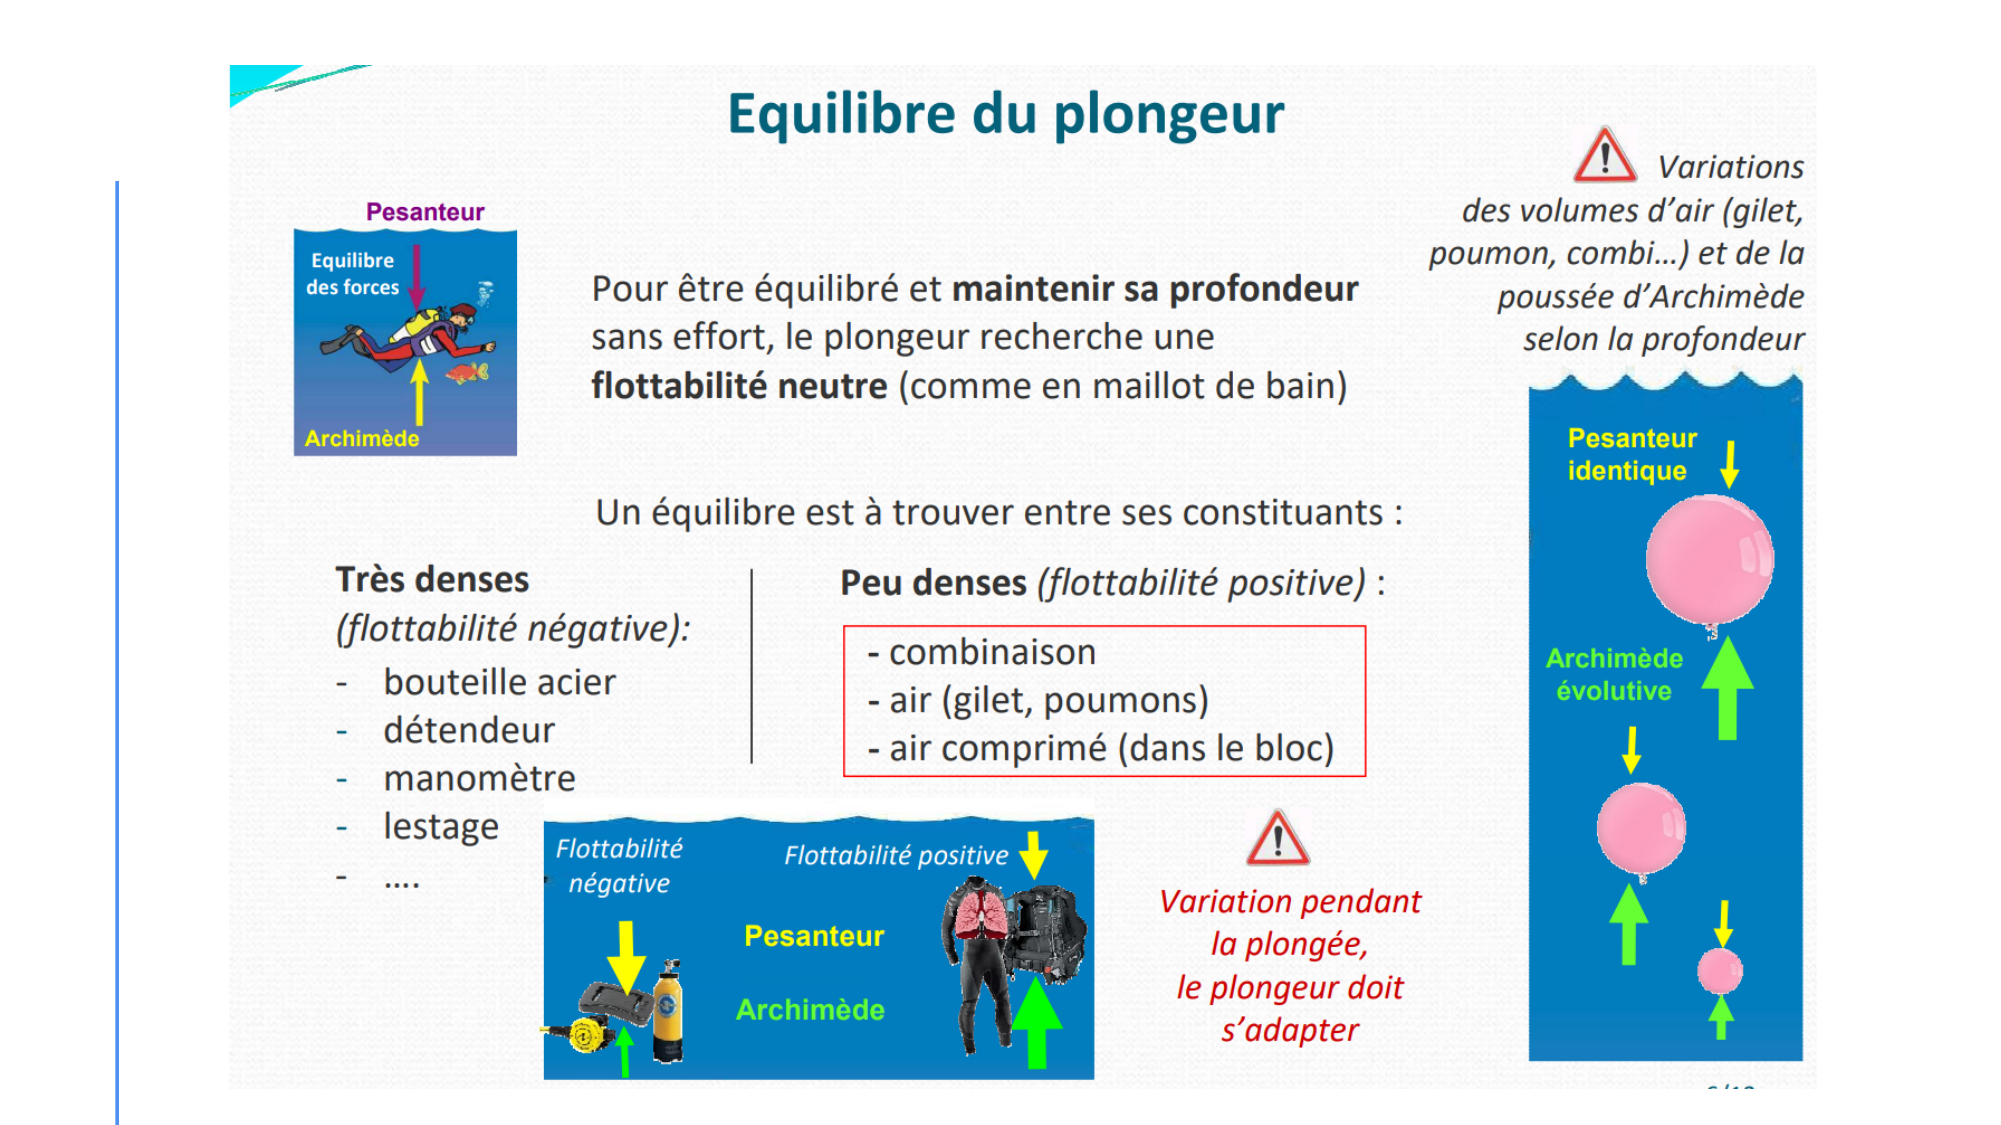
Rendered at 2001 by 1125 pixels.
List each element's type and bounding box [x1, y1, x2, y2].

picture [229, 65, 1817, 1089]
